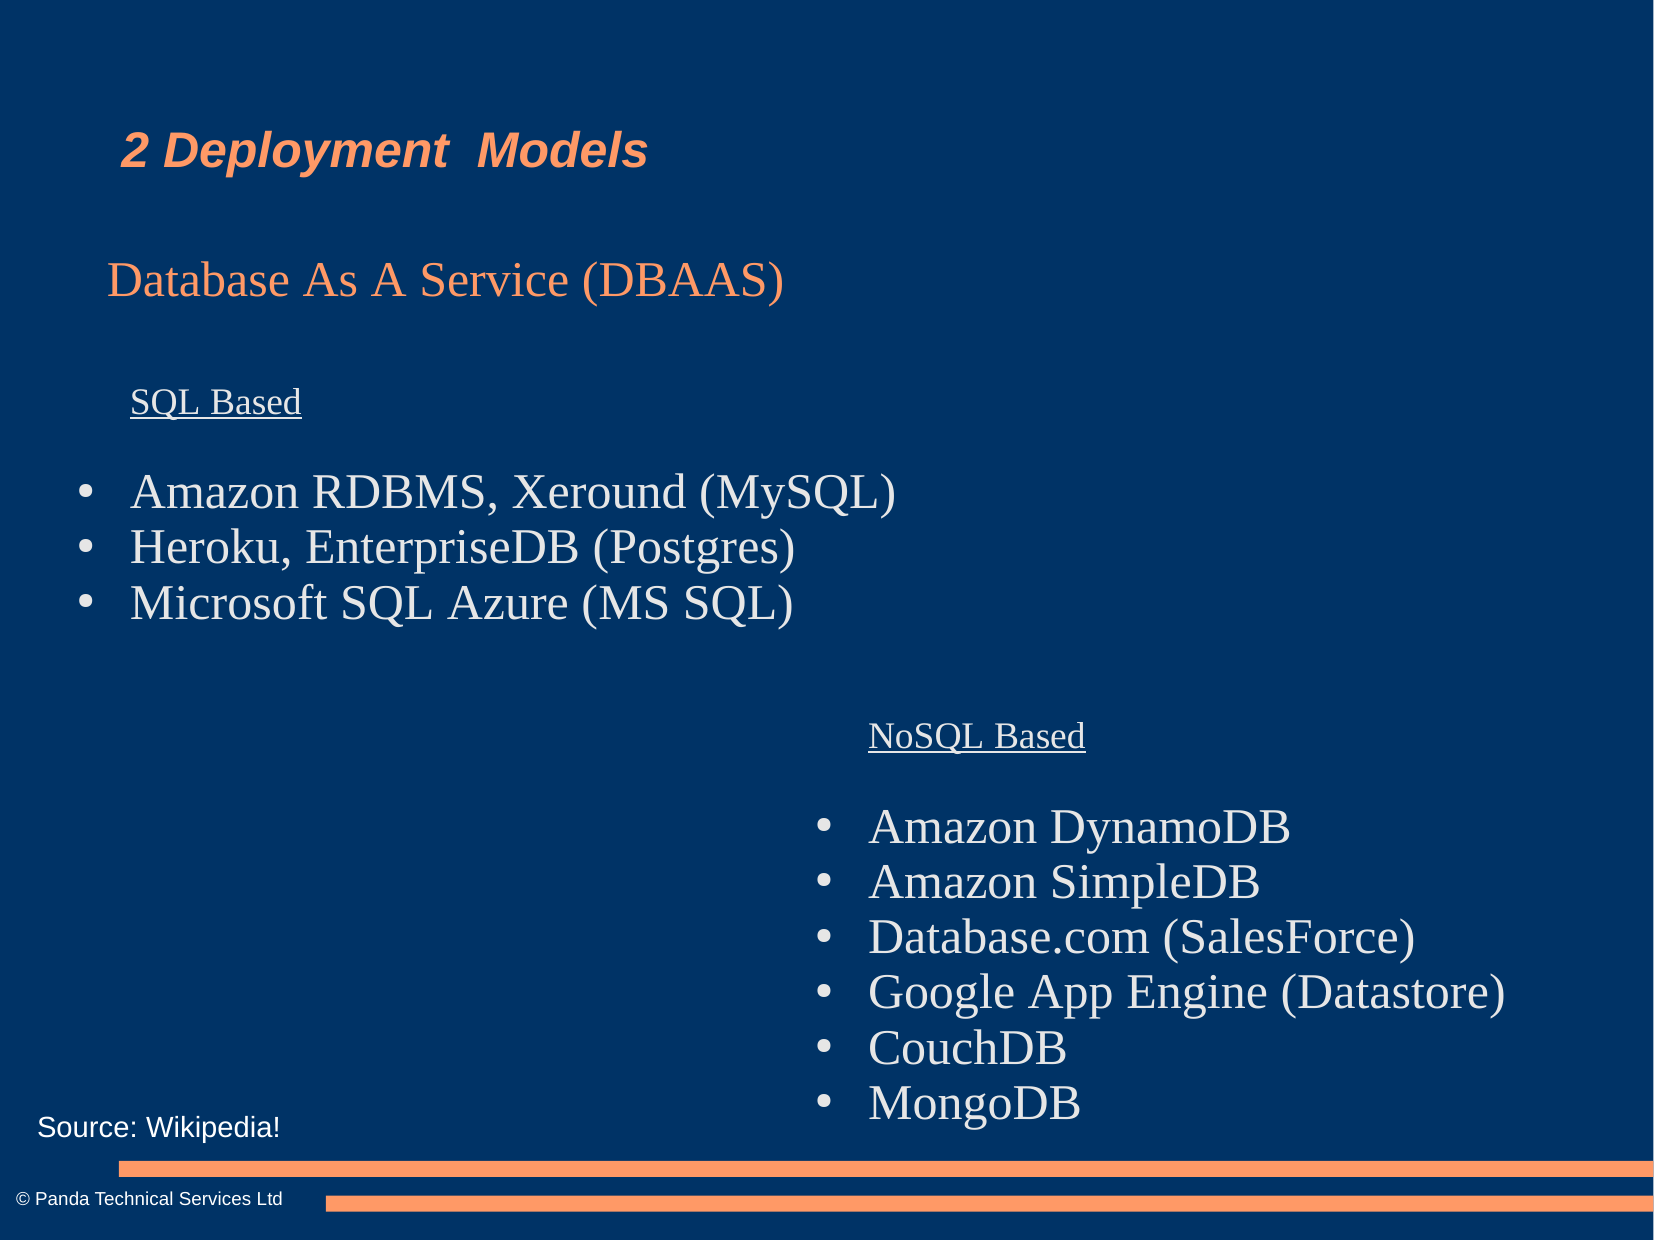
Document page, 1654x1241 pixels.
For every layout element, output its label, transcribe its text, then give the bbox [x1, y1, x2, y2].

list NoSQL Based Amazon DynamoDB Amazon SimpleDB Database.com (SalesForce) Google App Engine (Datastore) CouchDB MongoDB [797, 715, 1591, 1131]
title 2 Deployment Models [121, 46, 1534, 254]
list Database As A Service (DBAAS) [35, 252, 827, 323]
text_box Source: Wikipedia! [22, 1103, 296, 1152]
text_box © Panda Technical Services Ltd [1, 1181, 297, 1218]
list SQL Based Amazon RDBMS, Xeround (MySQL) Heroku, EnterpriseDB (Postgres) Microsoft SQL Azure (MS SQL) [59, 381, 916, 631]
